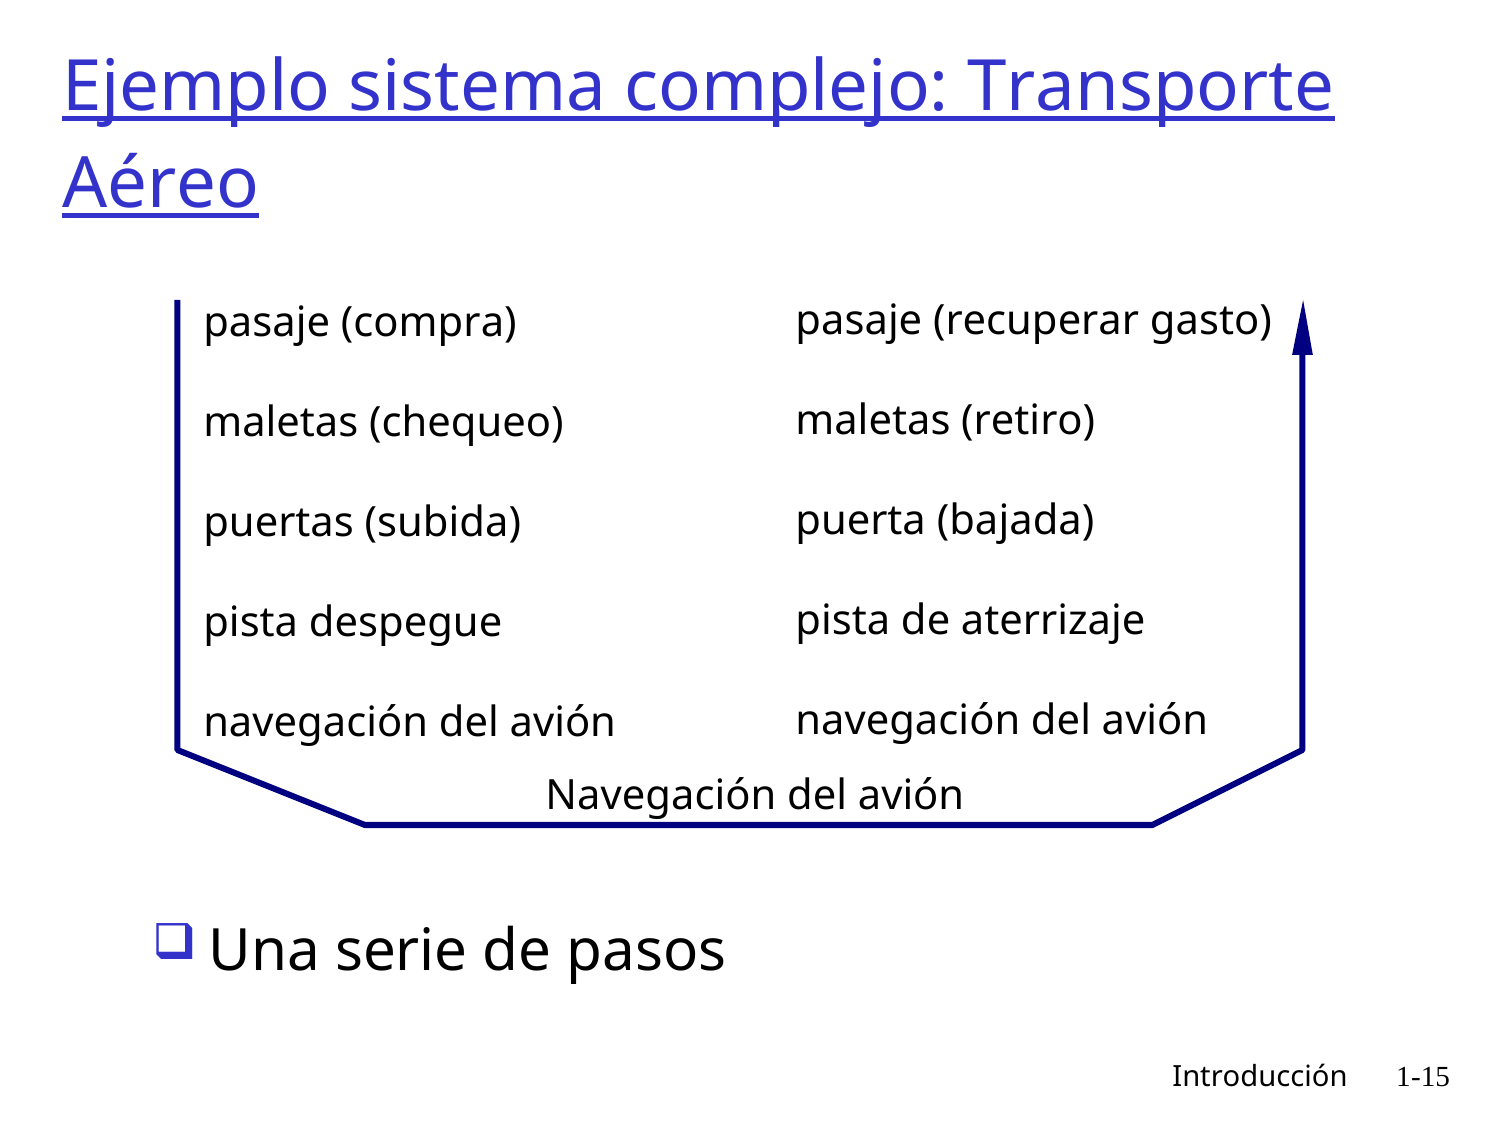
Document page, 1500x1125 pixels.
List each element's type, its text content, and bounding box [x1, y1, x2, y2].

text_box 1-<number> [1362, 1050, 1466, 1125]
text_box pasaje (recuperar gasto) maletas (retiro) puerta (bajada) pista de aterrizaje navegación del avión [780, 284, 1288, 751]
text_box pasaje (compra) maletas (chequeo) puertas (subida) pista despegue navegación del avión [188, 286, 632, 753]
text_box Navegación del avión [530, 760, 980, 821]
text_box Introducción [887, 1050, 1362, 1125]
title Ejemplo sistema complejo: Transporte Aéreo [47, 37, 1465, 225]
list Una serie de pasos [137, 900, 1413, 990]
